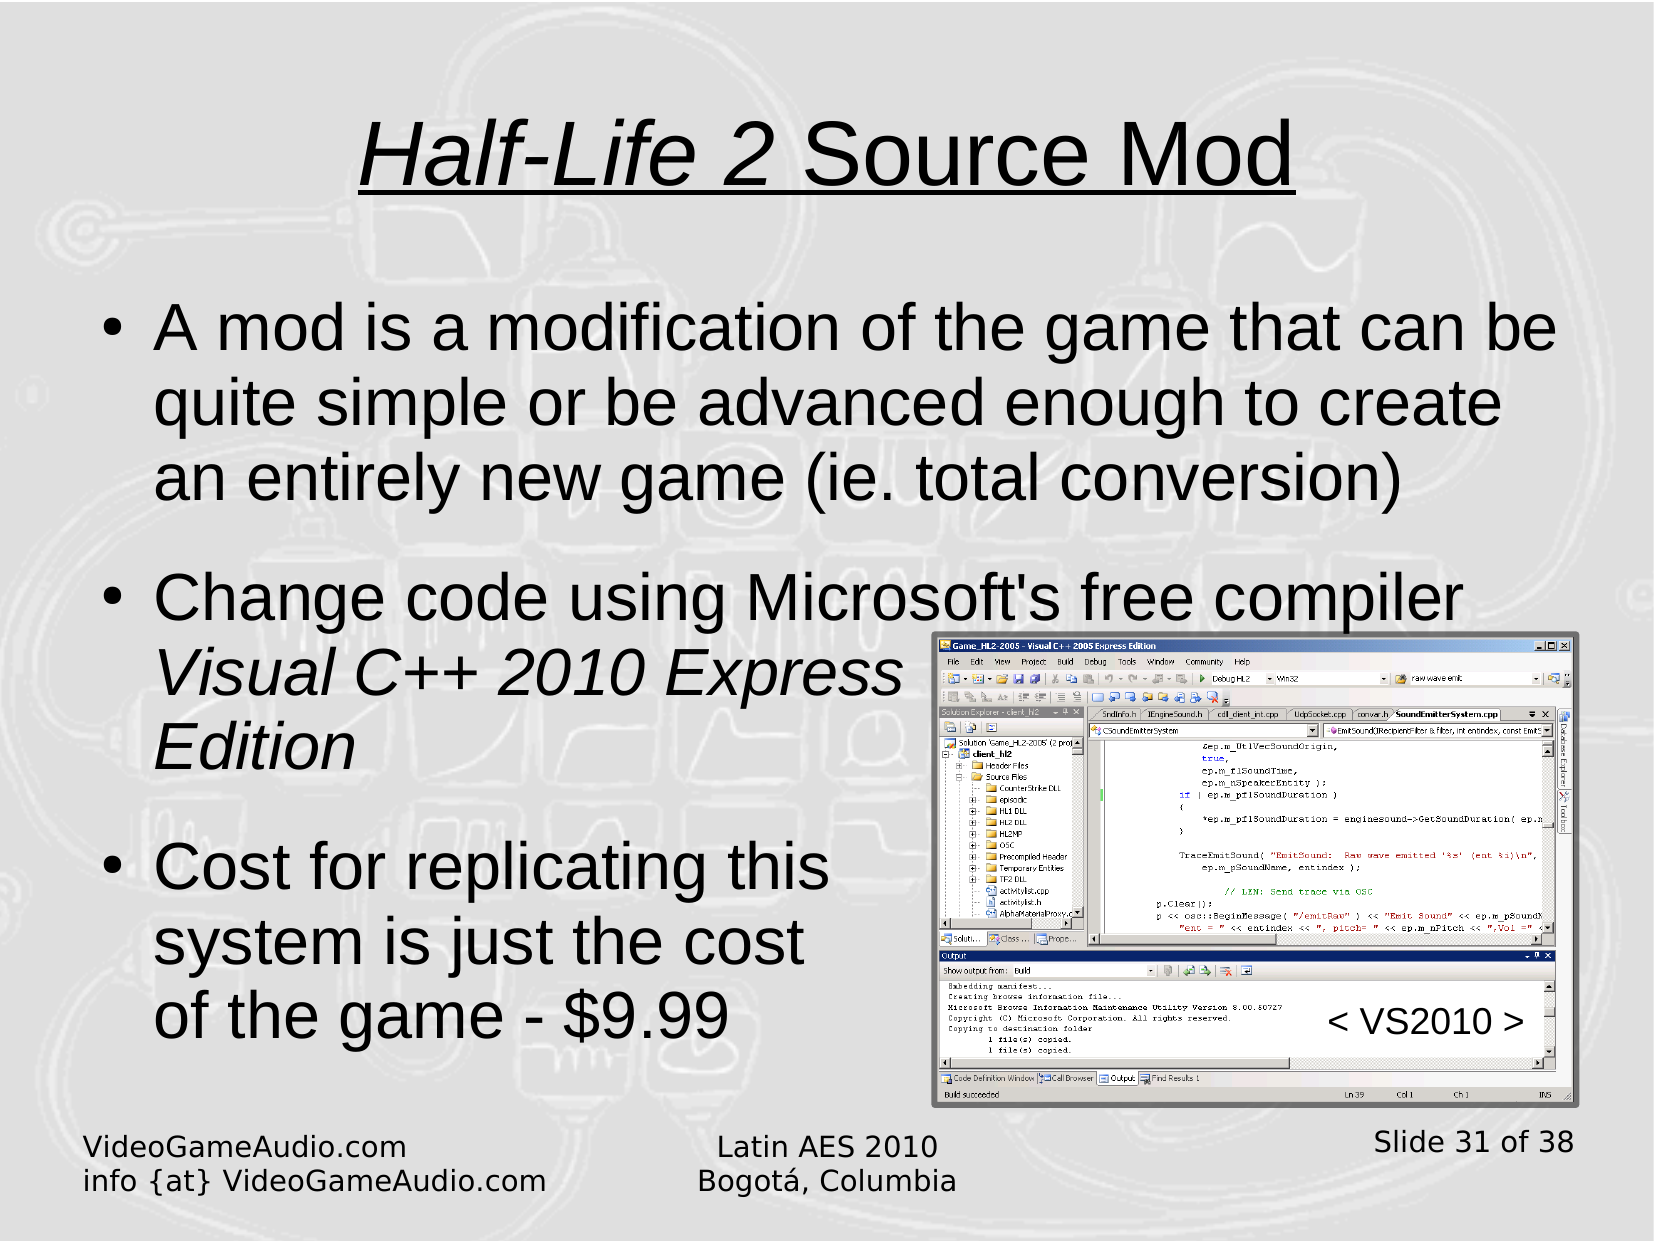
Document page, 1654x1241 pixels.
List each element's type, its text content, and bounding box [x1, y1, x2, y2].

text_box < VS2010 > [1312, 993, 1549, 1051]
picture [0, 2, 1654, 1241]
list A mod is a modification of the game that can be quite simple or be advanced enough to create an entirely new game (ie. total conversion) Change code using Microsoft's free compiler Visual C++ 2010 Express Edition Cost for replicating this system is just the cost of the game - $9.99 [82, 290, 1572, 1109]
title Half-Life 2 Source Mod [82, 49, 1572, 257]
